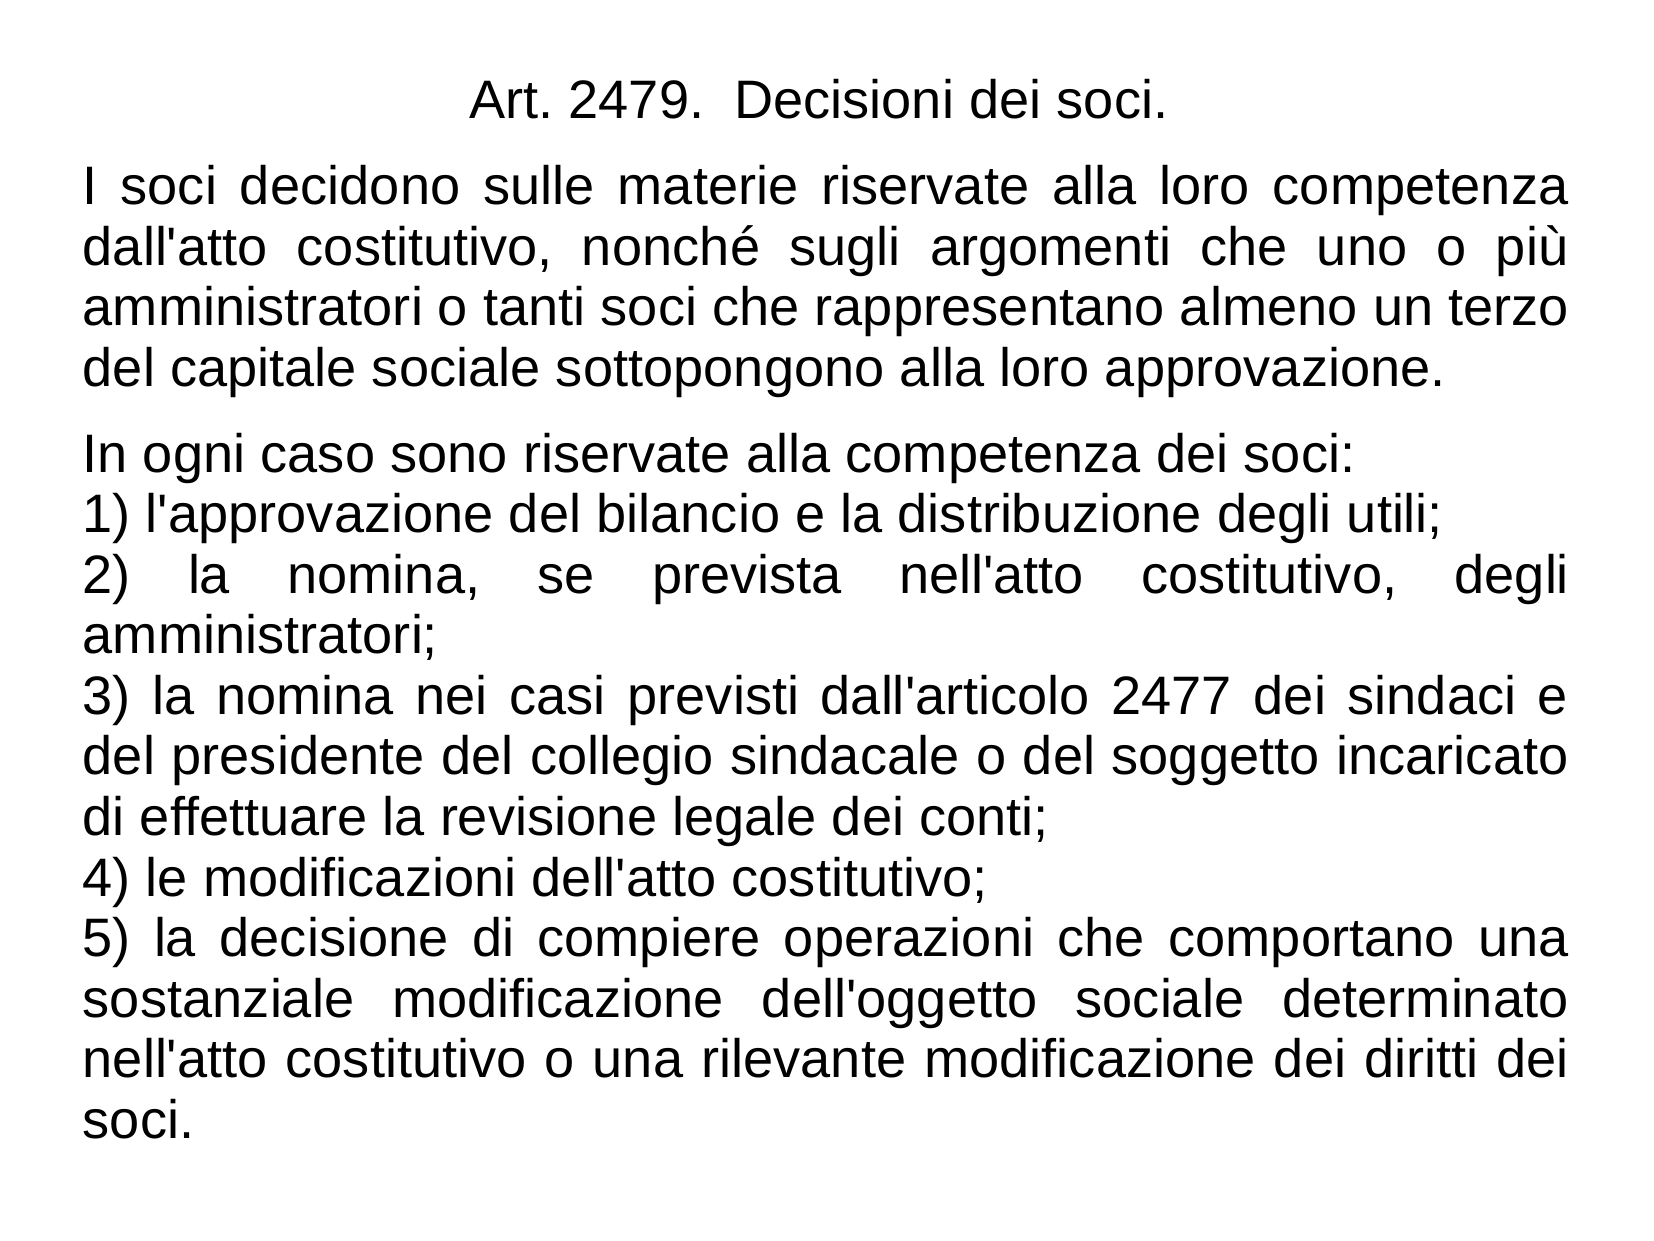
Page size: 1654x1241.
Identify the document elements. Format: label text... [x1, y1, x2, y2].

subtitle Art. 2479. Decisioni dei soci. I soci decidono sulle materie riservate alla loro competenza dall'atto costitutivo, nonché sugli argomenti che uno o più amministratori o tanti soci che rappresentano almeno un terzo del capitale sociale sottopongono alla loro approvazione. In ogni caso sono riservate alla competenza dei soci: 1) l'approvazione del bilancio e la distribuzione degli utili; 2) la nomina, se prevista nell'atto costitutivo, degli amministratori; 3) la nomina nei casi previsti dall'articolo 2477 dei sindaci e del presidente del collegio sindacale o del soggetto incaricato di effettuare la revisione legale dei conti; 4) le modificazioni dell'atto costitutivo; 5) la decisione di compiere operazioni che comportano una sostanziale modificazione dell'oggetto sociale determinato nell'atto costitutivo o una rilevante modificazione dei diritti dei soci. [82, 38, 1571, 1182]
